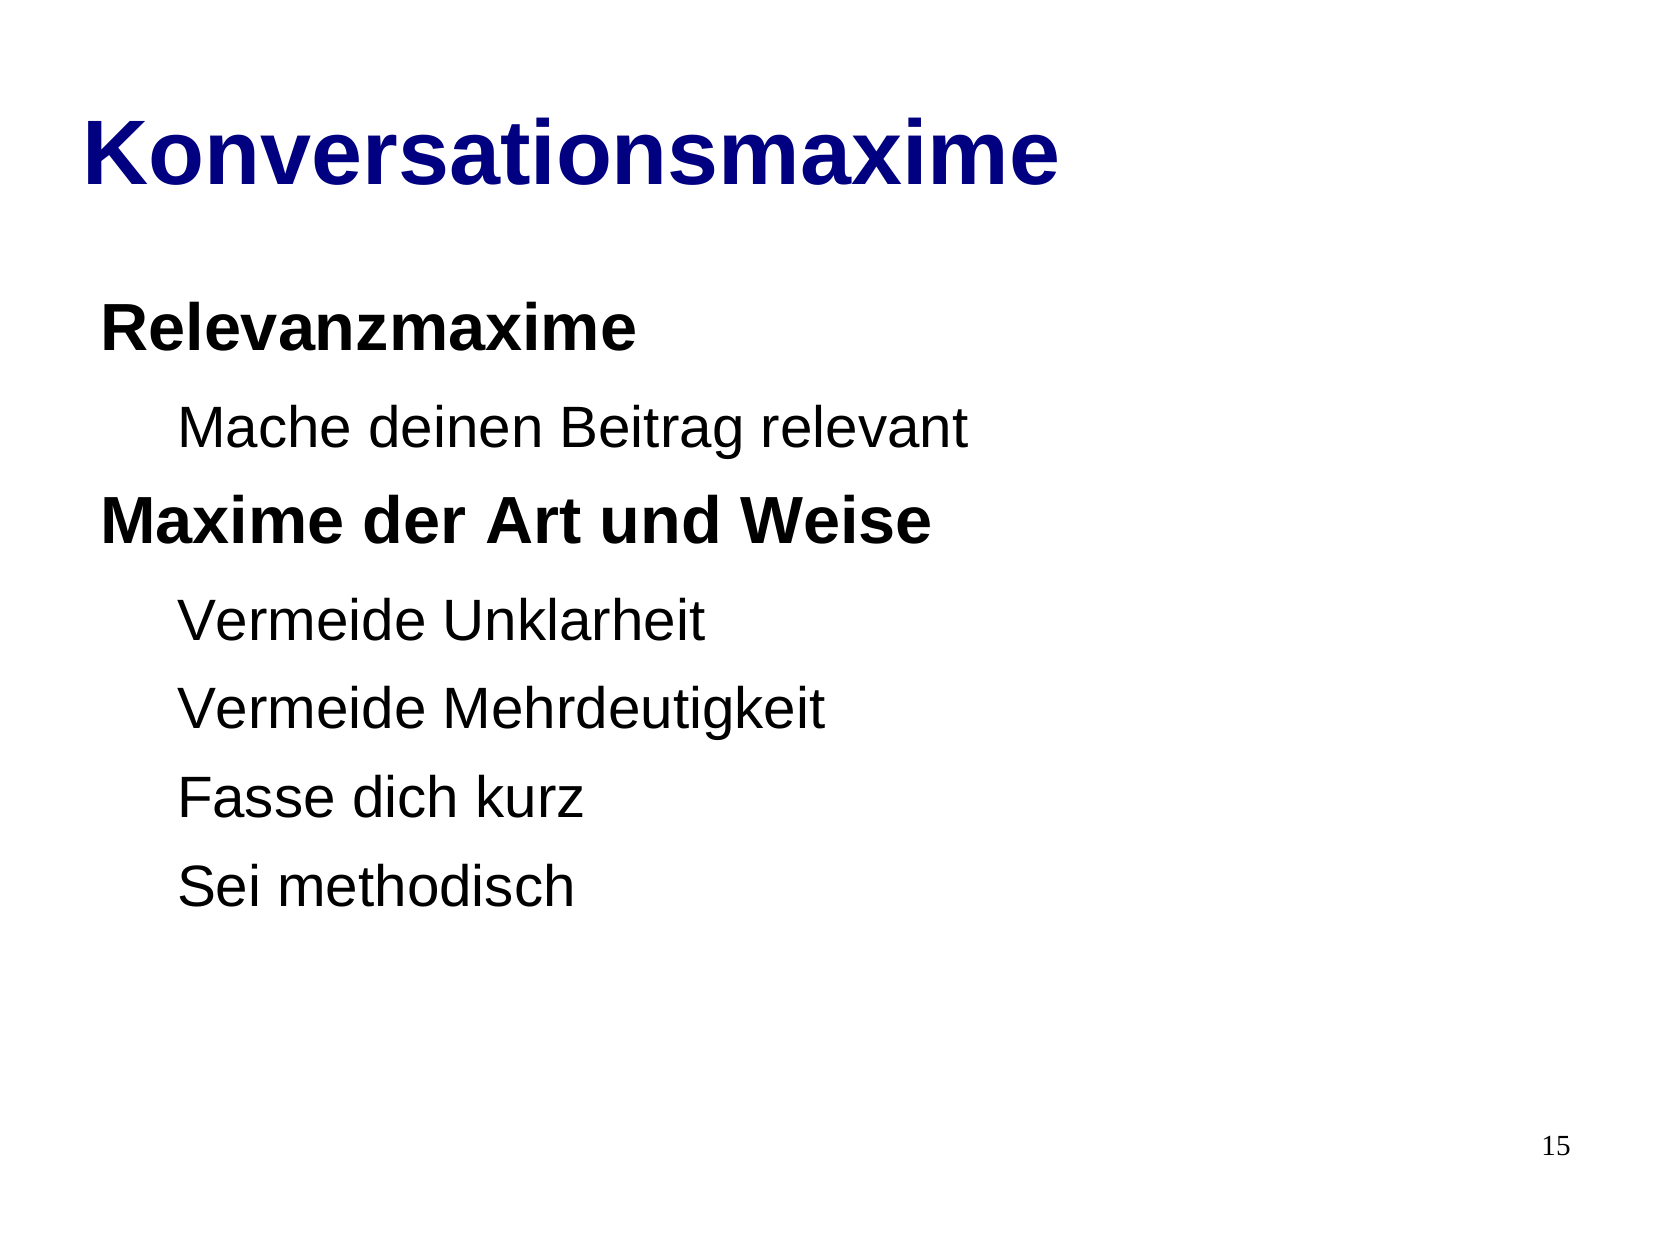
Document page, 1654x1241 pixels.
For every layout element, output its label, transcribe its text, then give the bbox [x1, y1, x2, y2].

title Konversationsmaxime [82, 56, 1571, 250]
list Relevanzmaxime Mache deinen Beitrag relevant Maxime der Art und Weise Vermeide Unklarheit Vermeide Mehrdeutigkeit Fasse dich kurz Sei methodisch [82, 290, 1571, 1094]
